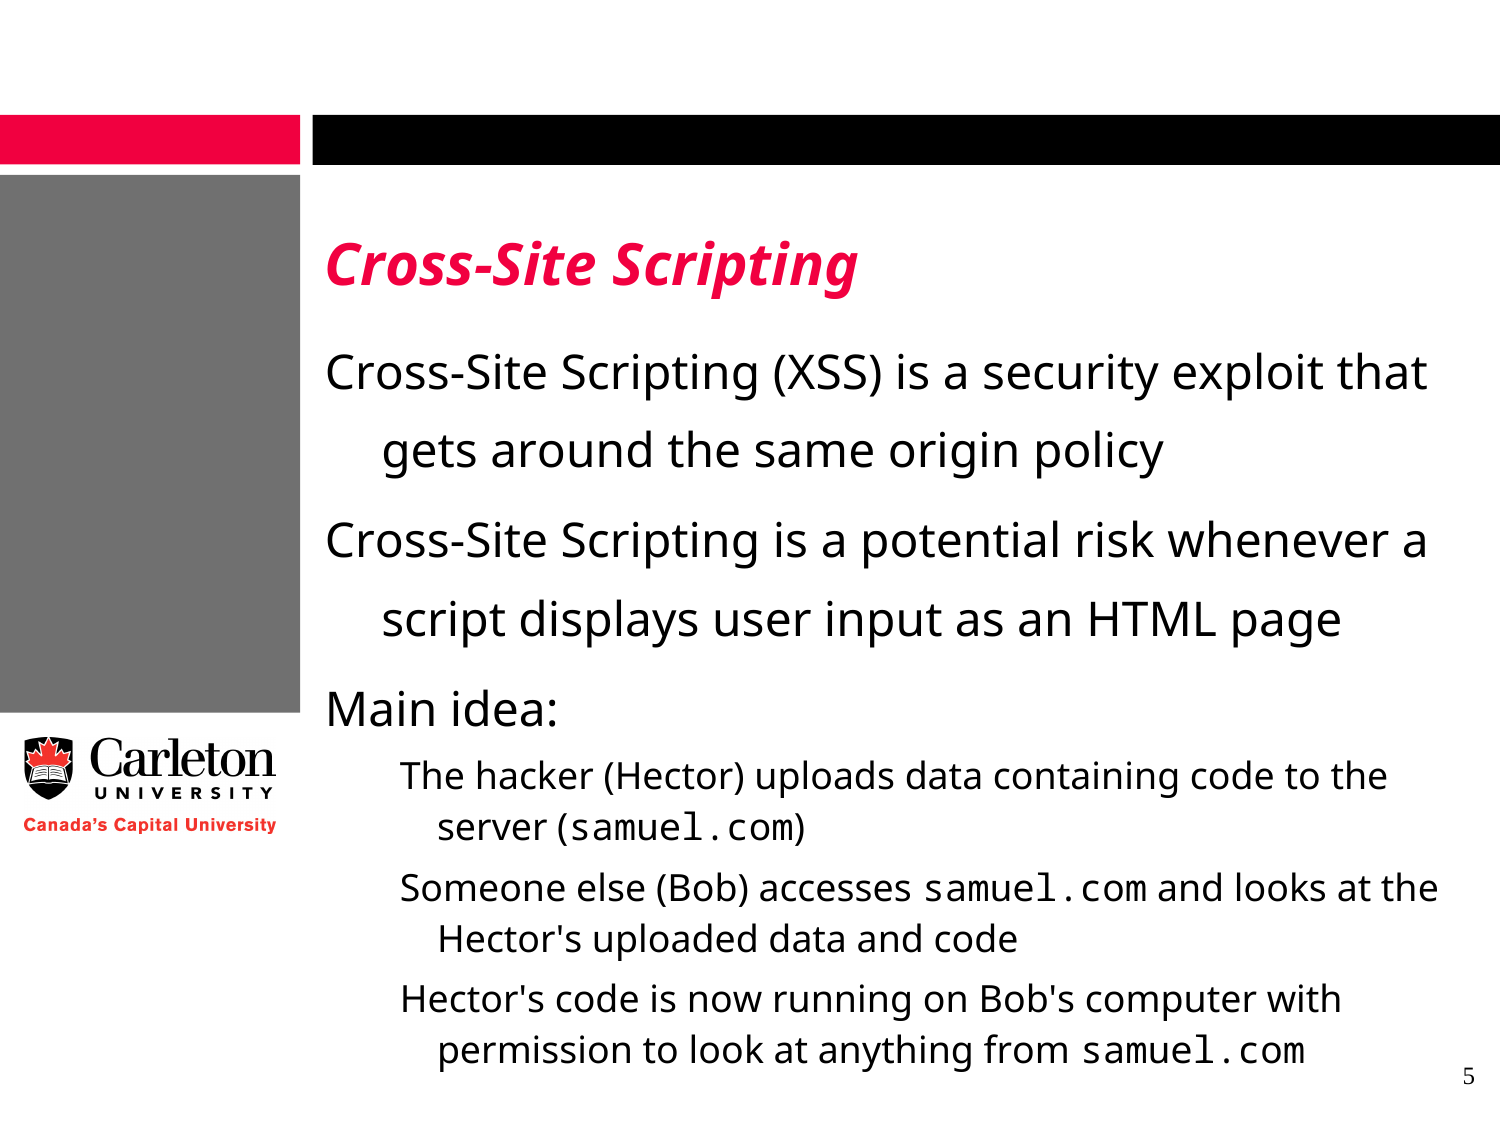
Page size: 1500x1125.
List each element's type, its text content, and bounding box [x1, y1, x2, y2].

title Cross-Site Scripting [324, 187, 1450, 324]
list Cross-Site Scripting (XSS) is a security exploit that gets around the same origin policy Cross-Site Scripting is a potential risk whenever a script displays user input as an HTML page Main idea: The hacker (Hector) uploads data containing code to the server (samuel.com) Someone else (Bob) accesses samuel.com and looks at the Hector's uploaded data and code Hector's code is now running on Bob's computer with permission to look at anything from samuel.com [324, 324, 1450, 1096]
picture [24, 737, 276, 834]
